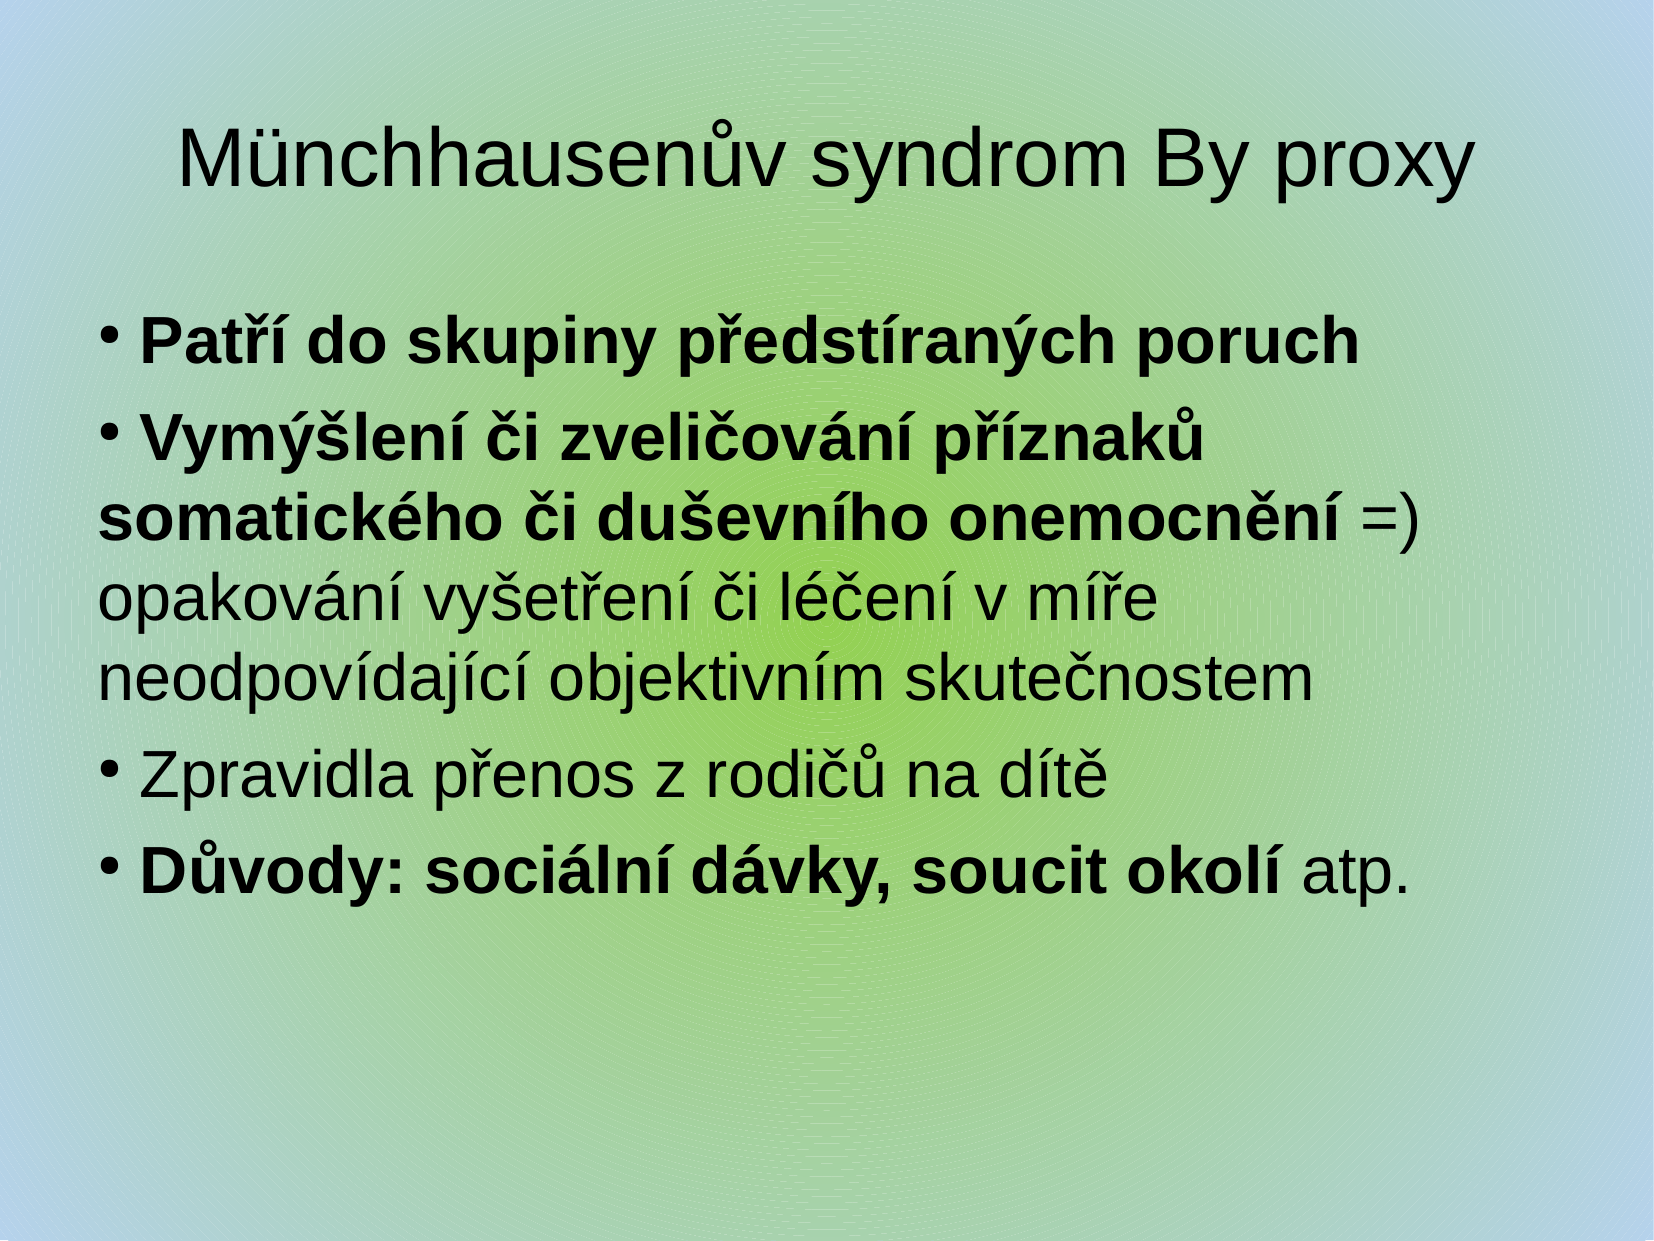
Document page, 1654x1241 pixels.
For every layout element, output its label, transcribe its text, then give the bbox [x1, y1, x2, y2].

title Münchhausenův syndrom By proxy [82, 49, 1571, 257]
list Patří do skupiny předstíraných poruch Vymýšlení či zveličování příznaků somatického či duševního onemocnění =) opakování vyšetření či léčení v míře neodpovídající objektivním skutečnostem Zpravidla přenos z rodičů na dítě Důvody: sociální dávky, soucit okolí atp. [82, 289, 1571, 1108]
